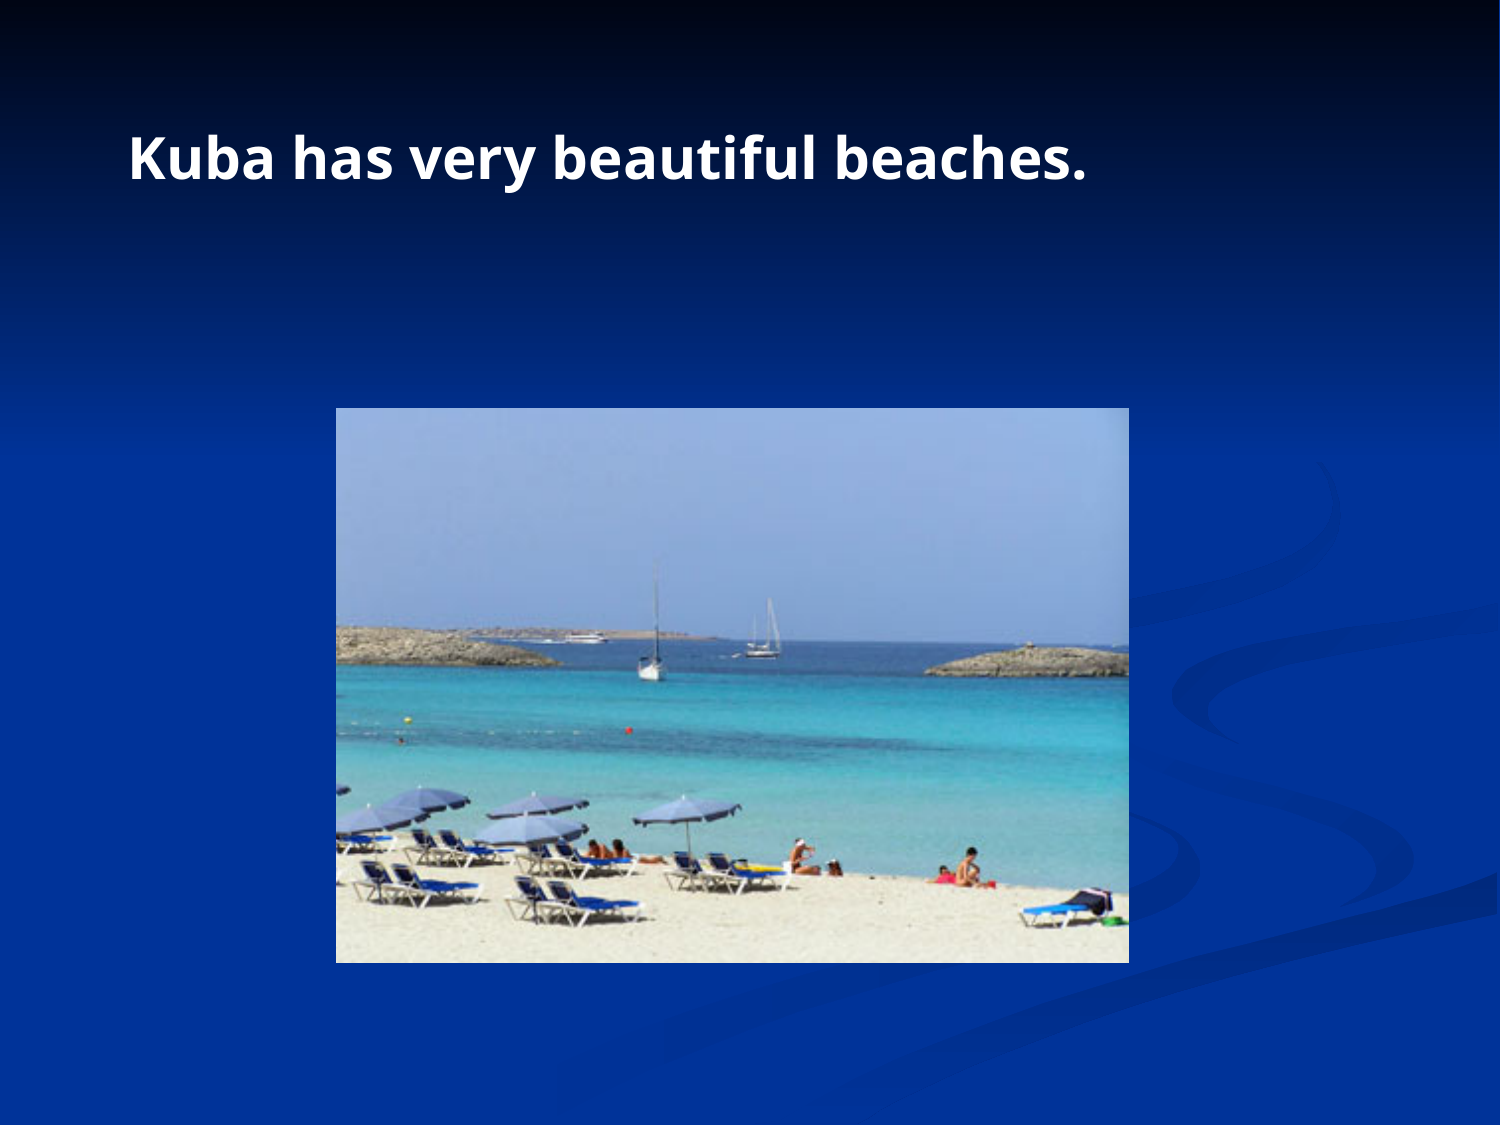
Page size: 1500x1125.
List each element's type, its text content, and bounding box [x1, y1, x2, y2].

list Kuba has very beautiful beaches. [112, 113, 1378, 367]
picture [336, 408, 1129, 963]
